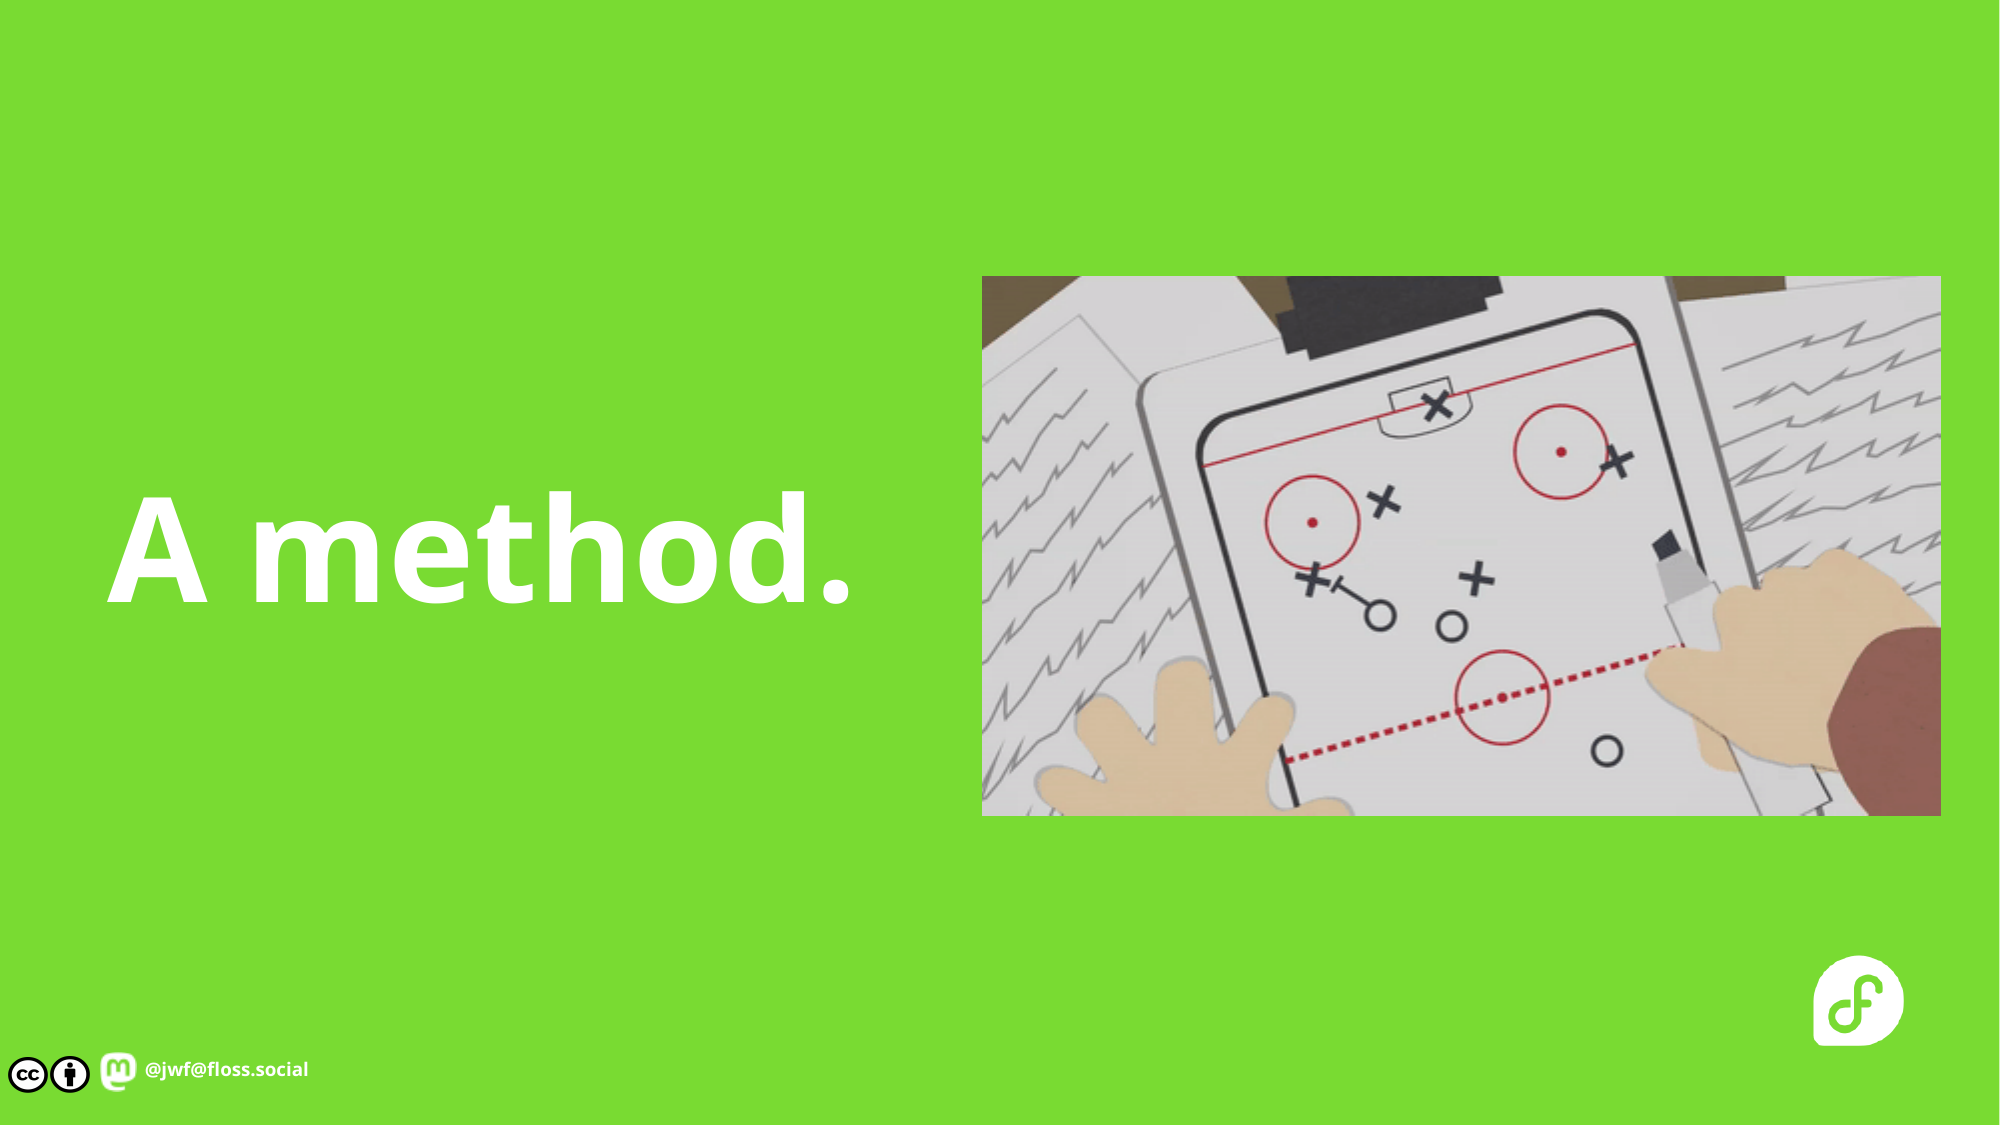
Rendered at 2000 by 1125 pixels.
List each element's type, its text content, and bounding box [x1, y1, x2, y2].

picture [8, 1057, 48, 1093]
picture [50, 1056, 90, 1093]
picture [982, 276, 1941, 816]
title A method. [107, 98, 1500, 994]
picture [100, 1052, 137, 1092]
picture [1813, 955, 1904, 1046]
list @jwf@floss.social [135, 1047, 319, 1084]
